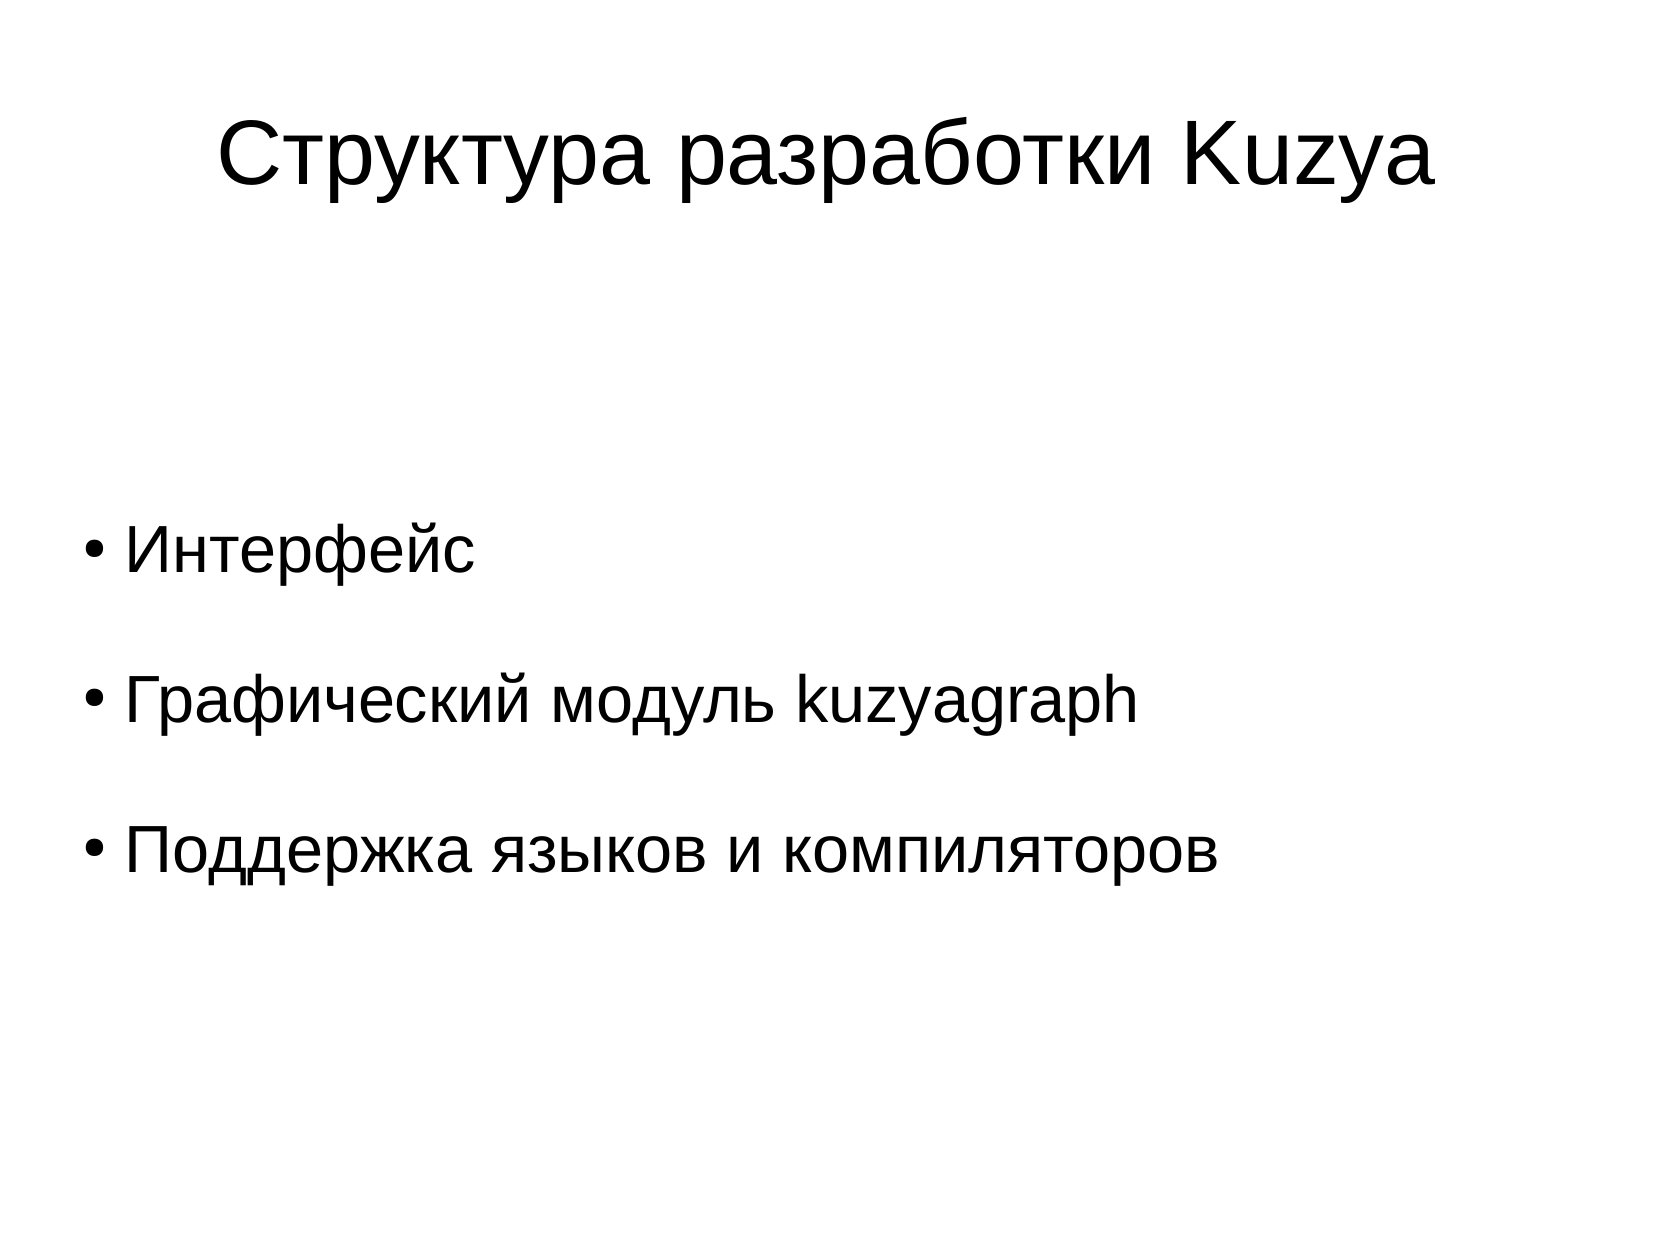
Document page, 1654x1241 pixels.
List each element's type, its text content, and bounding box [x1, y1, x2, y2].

subtitle Интерфейс Графический модуль kuzyagraph Поддержка языков и компиляторов [82, 297, 1571, 1102]
title Структура разработки Kuzya [82, 56, 1571, 250]
